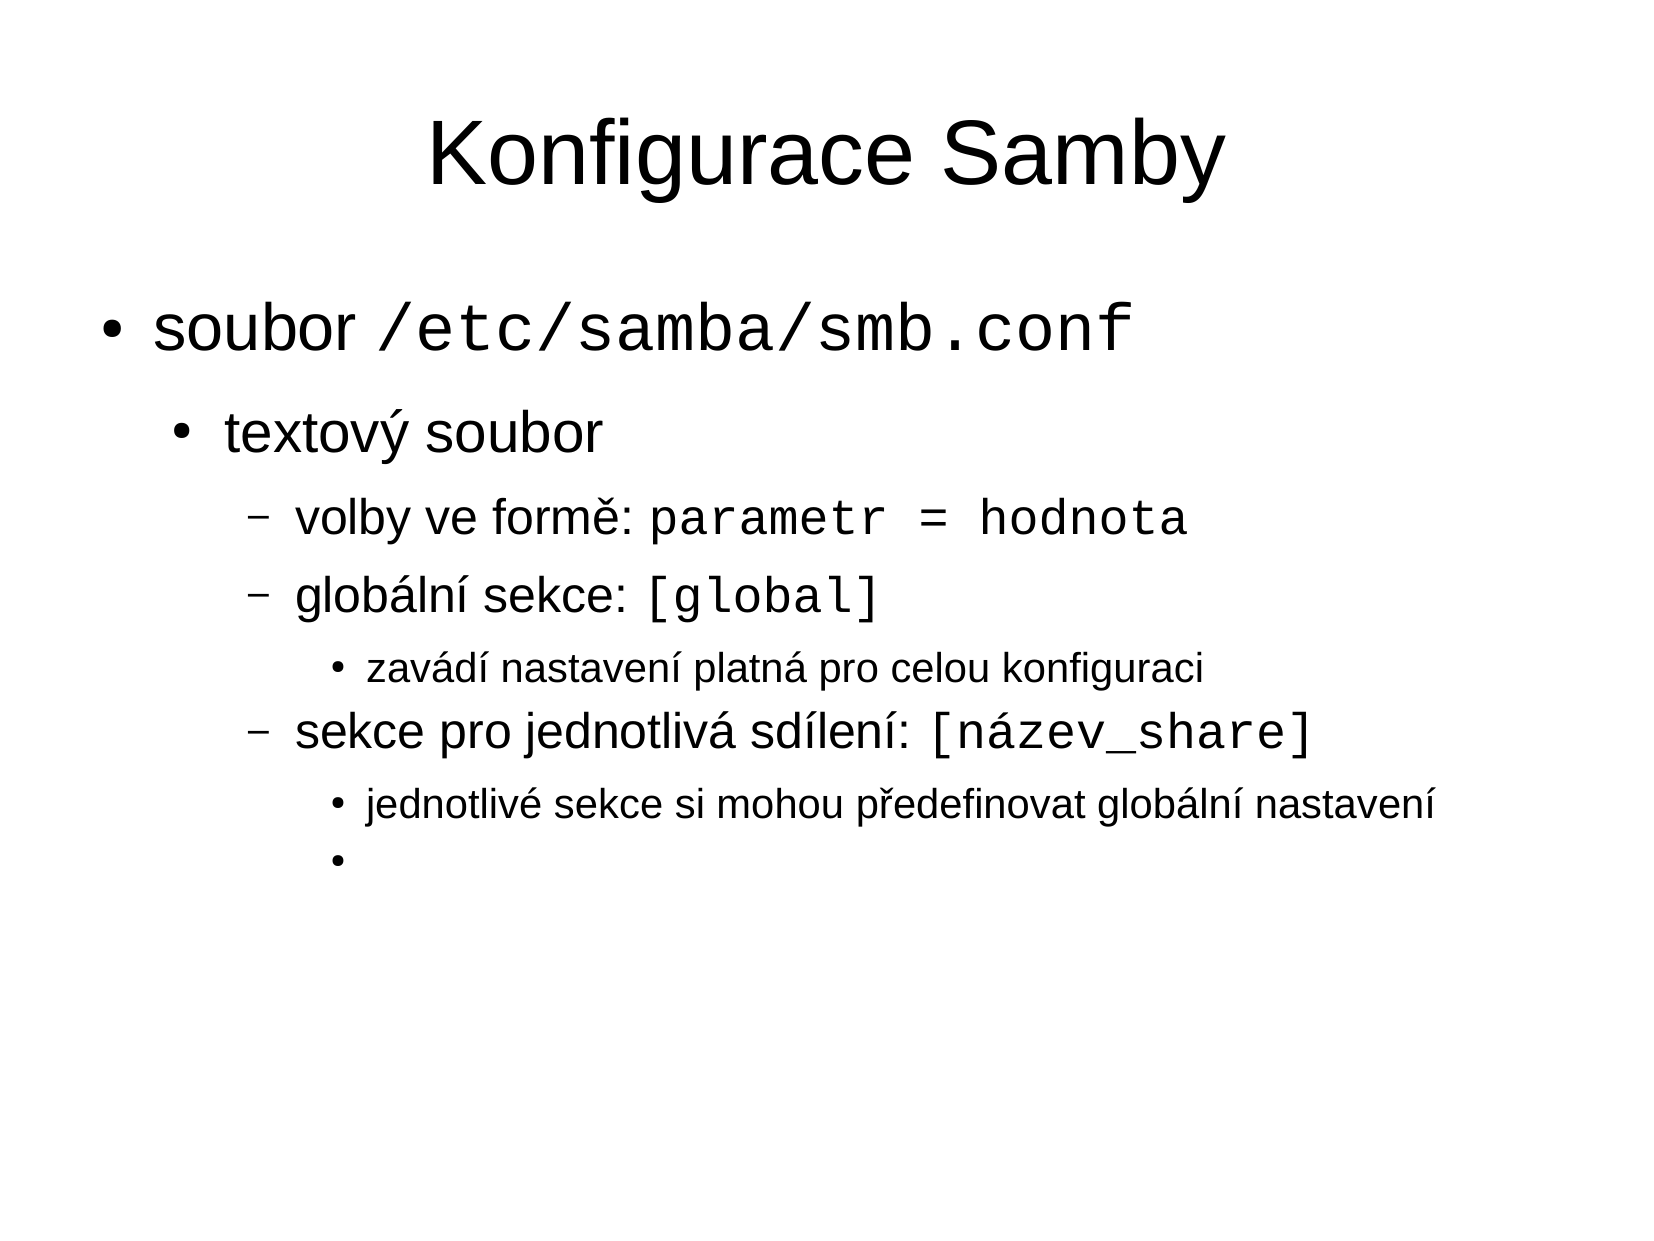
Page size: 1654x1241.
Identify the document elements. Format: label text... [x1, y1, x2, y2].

title Konfigurace Samby [82, 56, 1571, 250]
list soubor /etc/samba/smb.conf textový soubor volby ve formě: parametr = hodnota globální sekce: [global] zavádí nastavení platná pro celou konfiguraci sekce pro jednotlivá sdílení: [název_share] jednotlivé sekce si mohou předefinovat globální nastavení [82, 290, 1571, 1094]
